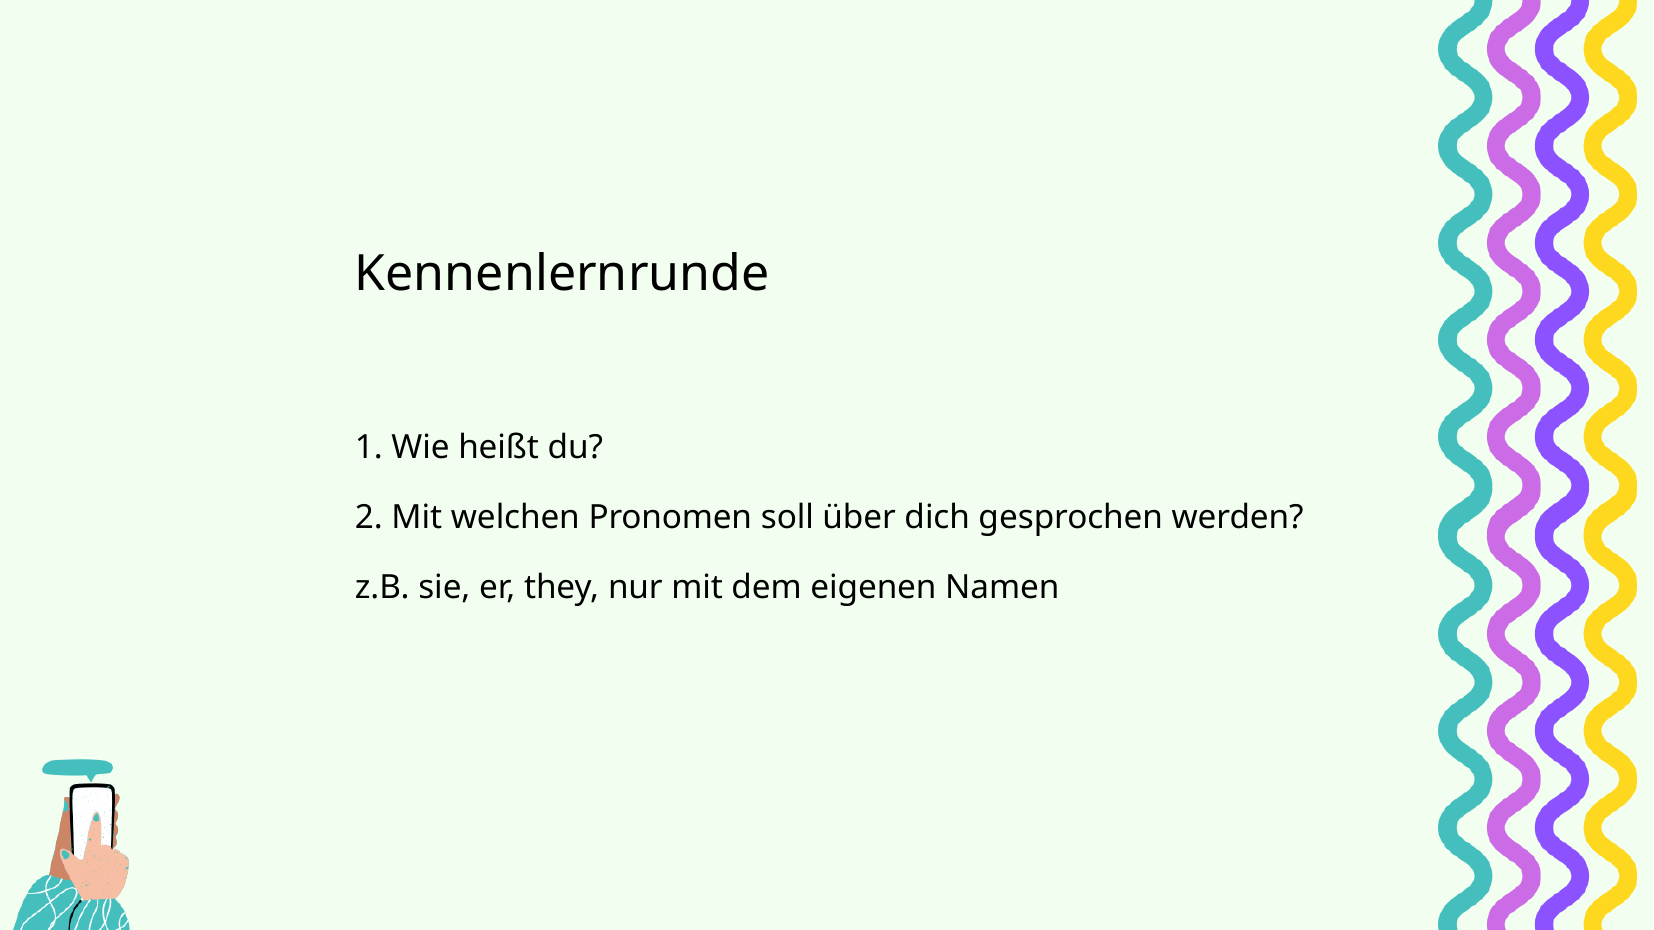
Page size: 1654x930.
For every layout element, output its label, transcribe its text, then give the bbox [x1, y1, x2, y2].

picture [13, 759, 130, 930]
picture [1438, 0, 1637, 930]
text_box Kennenlernrunde 1. Wie heißt du? 2. Mit welchen Pronomen soll über dich gesprochen werden? z.B. sie, er, they, nur mit dem eigenen Namen [340, 229, 1363, 762]
